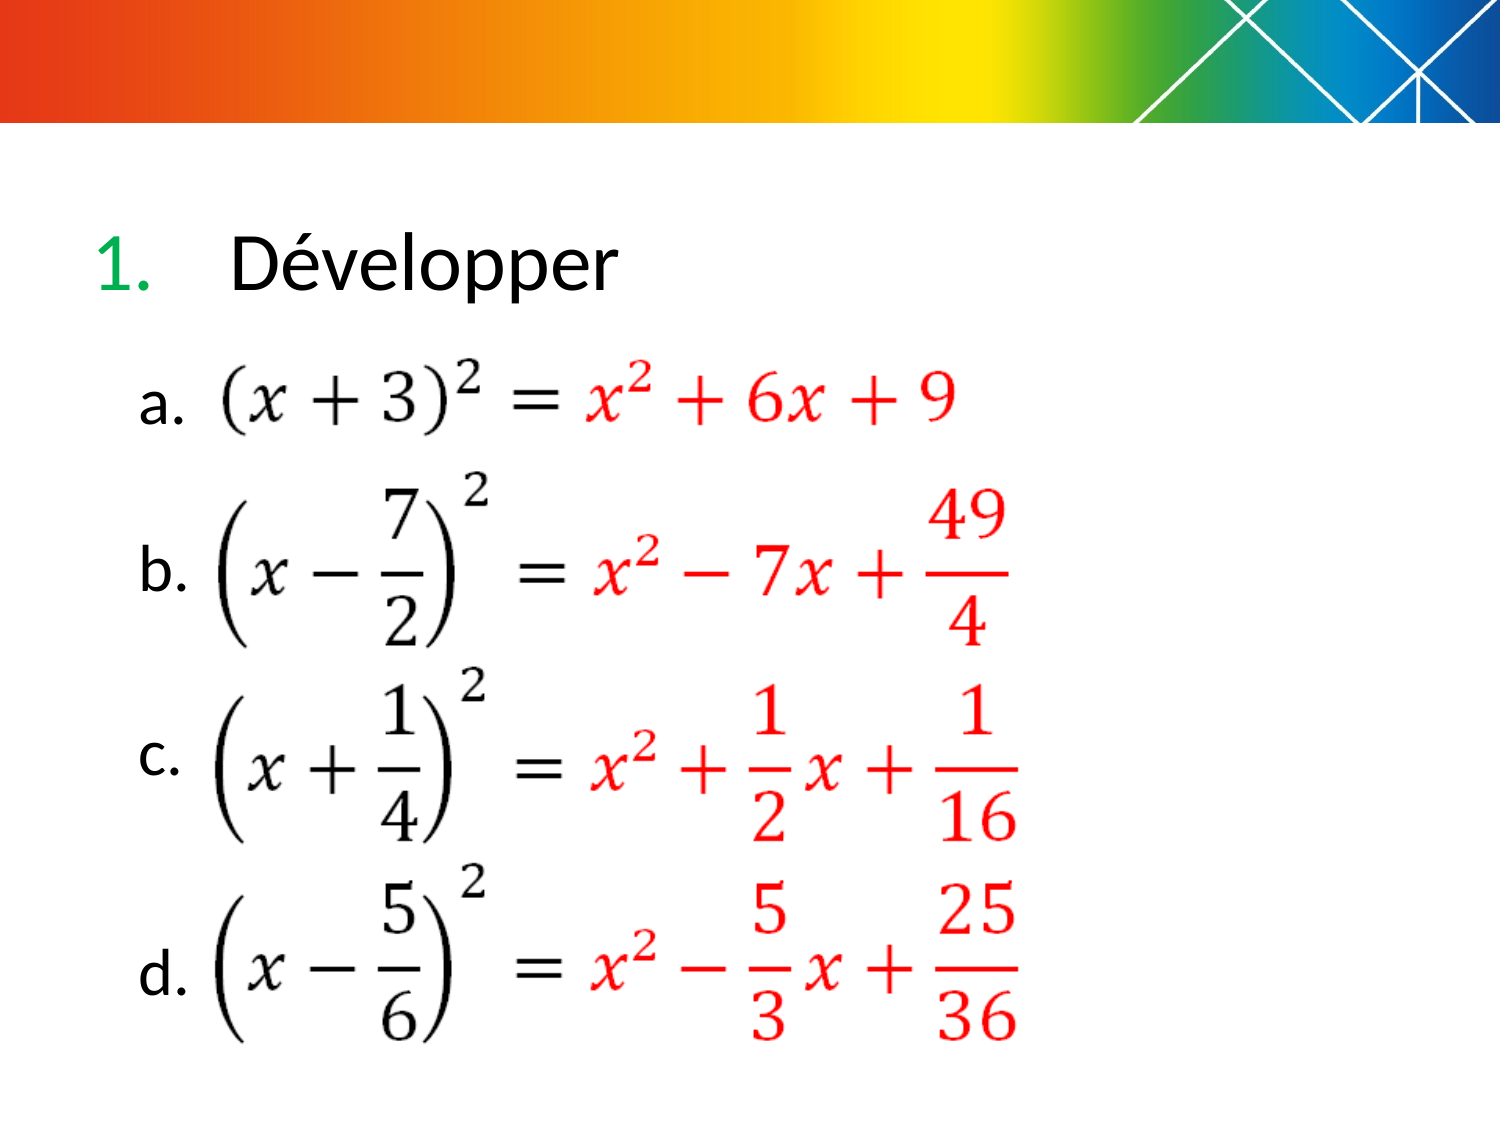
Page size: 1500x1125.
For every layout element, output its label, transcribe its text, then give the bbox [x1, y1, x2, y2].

text_box a. b. c. d. [123, 349, 680, 1097]
picture [0, 0, 1359, 123]
picture [206, 456, 1045, 1052]
title Développer [76, 163, 1500, 351]
picture [1340, 0, 1500, 123]
picture [206, 349, 973, 446]
